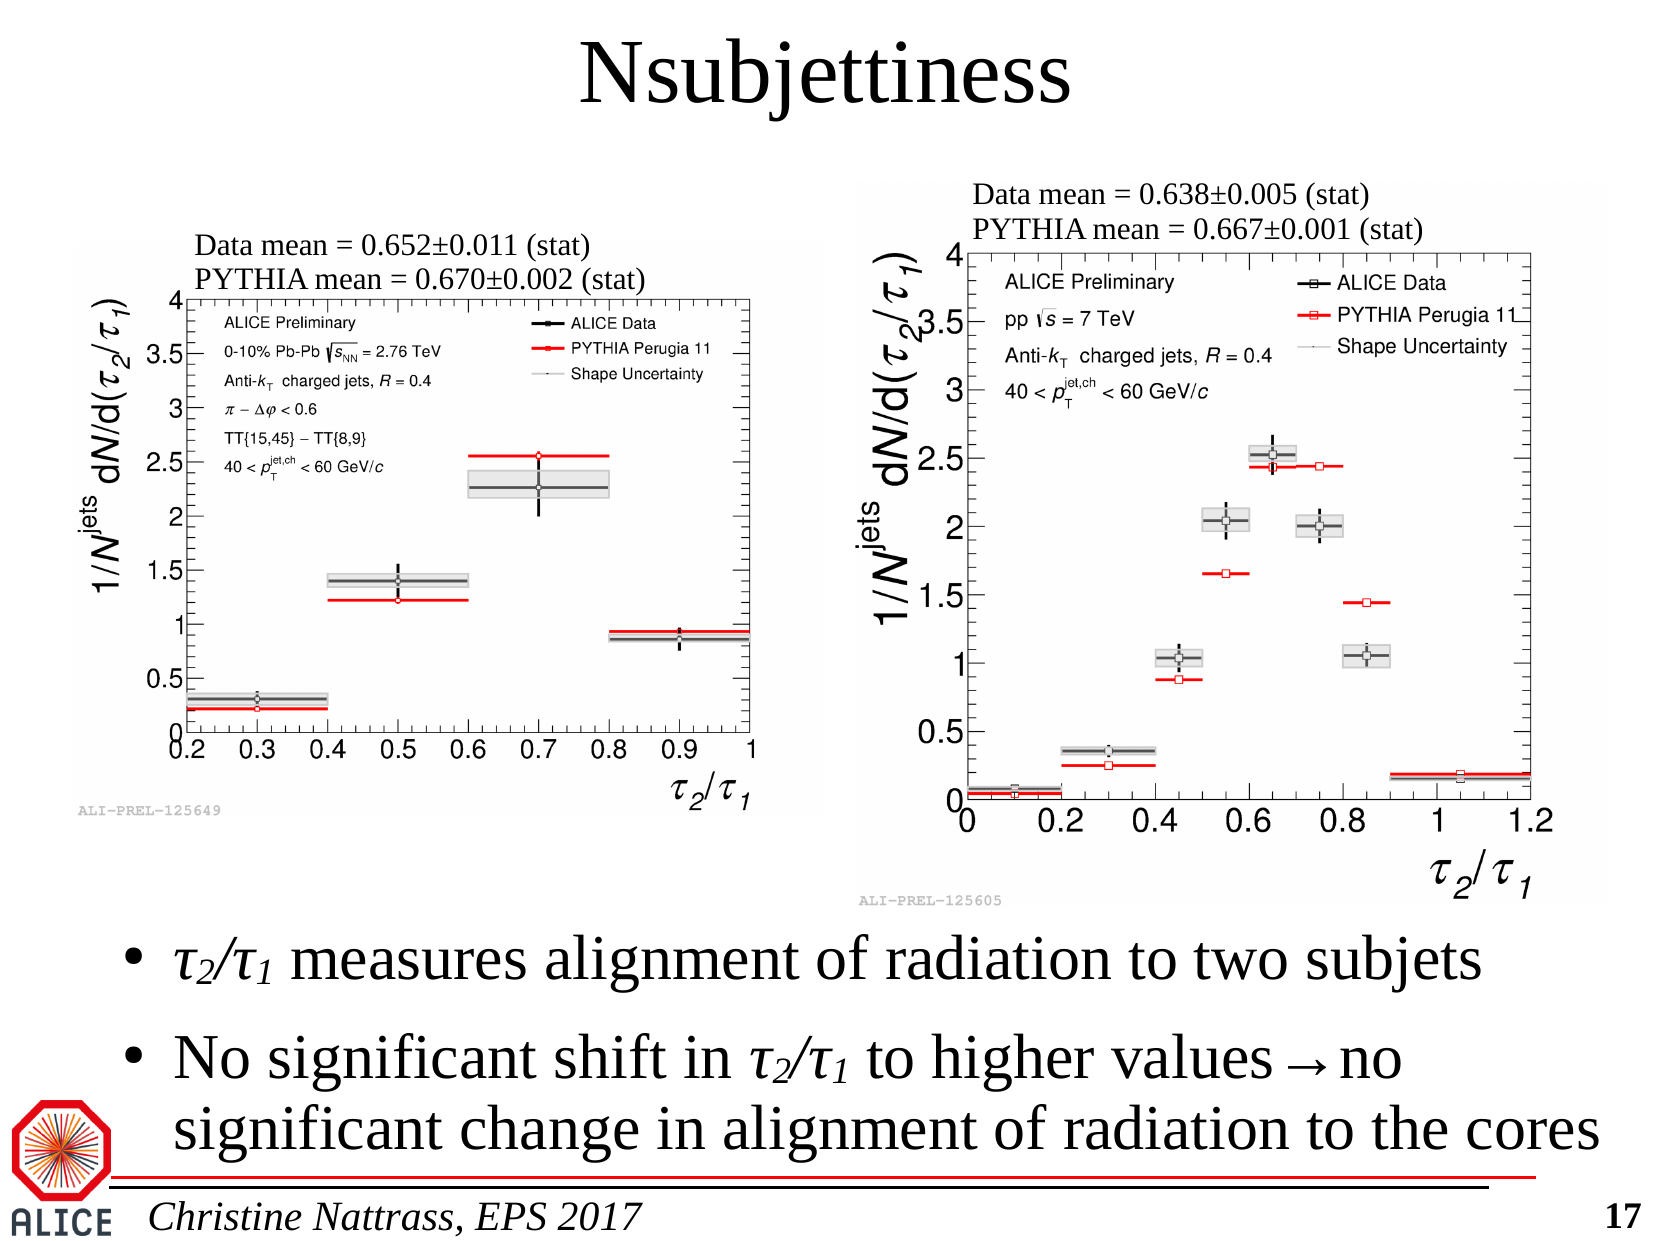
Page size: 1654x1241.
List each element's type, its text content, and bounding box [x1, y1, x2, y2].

title Nsubjettiness [82, 14, 1571, 130]
picture [74, 242, 825, 819]
text_box Data mean = 0.638±0.005 (stat) PYTHIA mean = 0.667±0.001 (stat) [957, 169, 1456, 260]
picture [11, 1100, 111, 1236]
picture [855, 180, 1606, 909]
text_box Data mean = 0.652±0.011 (stat) PYTHIA mean = 0.670±0.002 (stat) [179, 219, 765, 319]
list τ2/τ1 measures alignment of radiation to two subjets No significant shift in τ2/τ1 to higher values→no significant change in alignment of radiation to the cores [105, 922, 1636, 1183]
